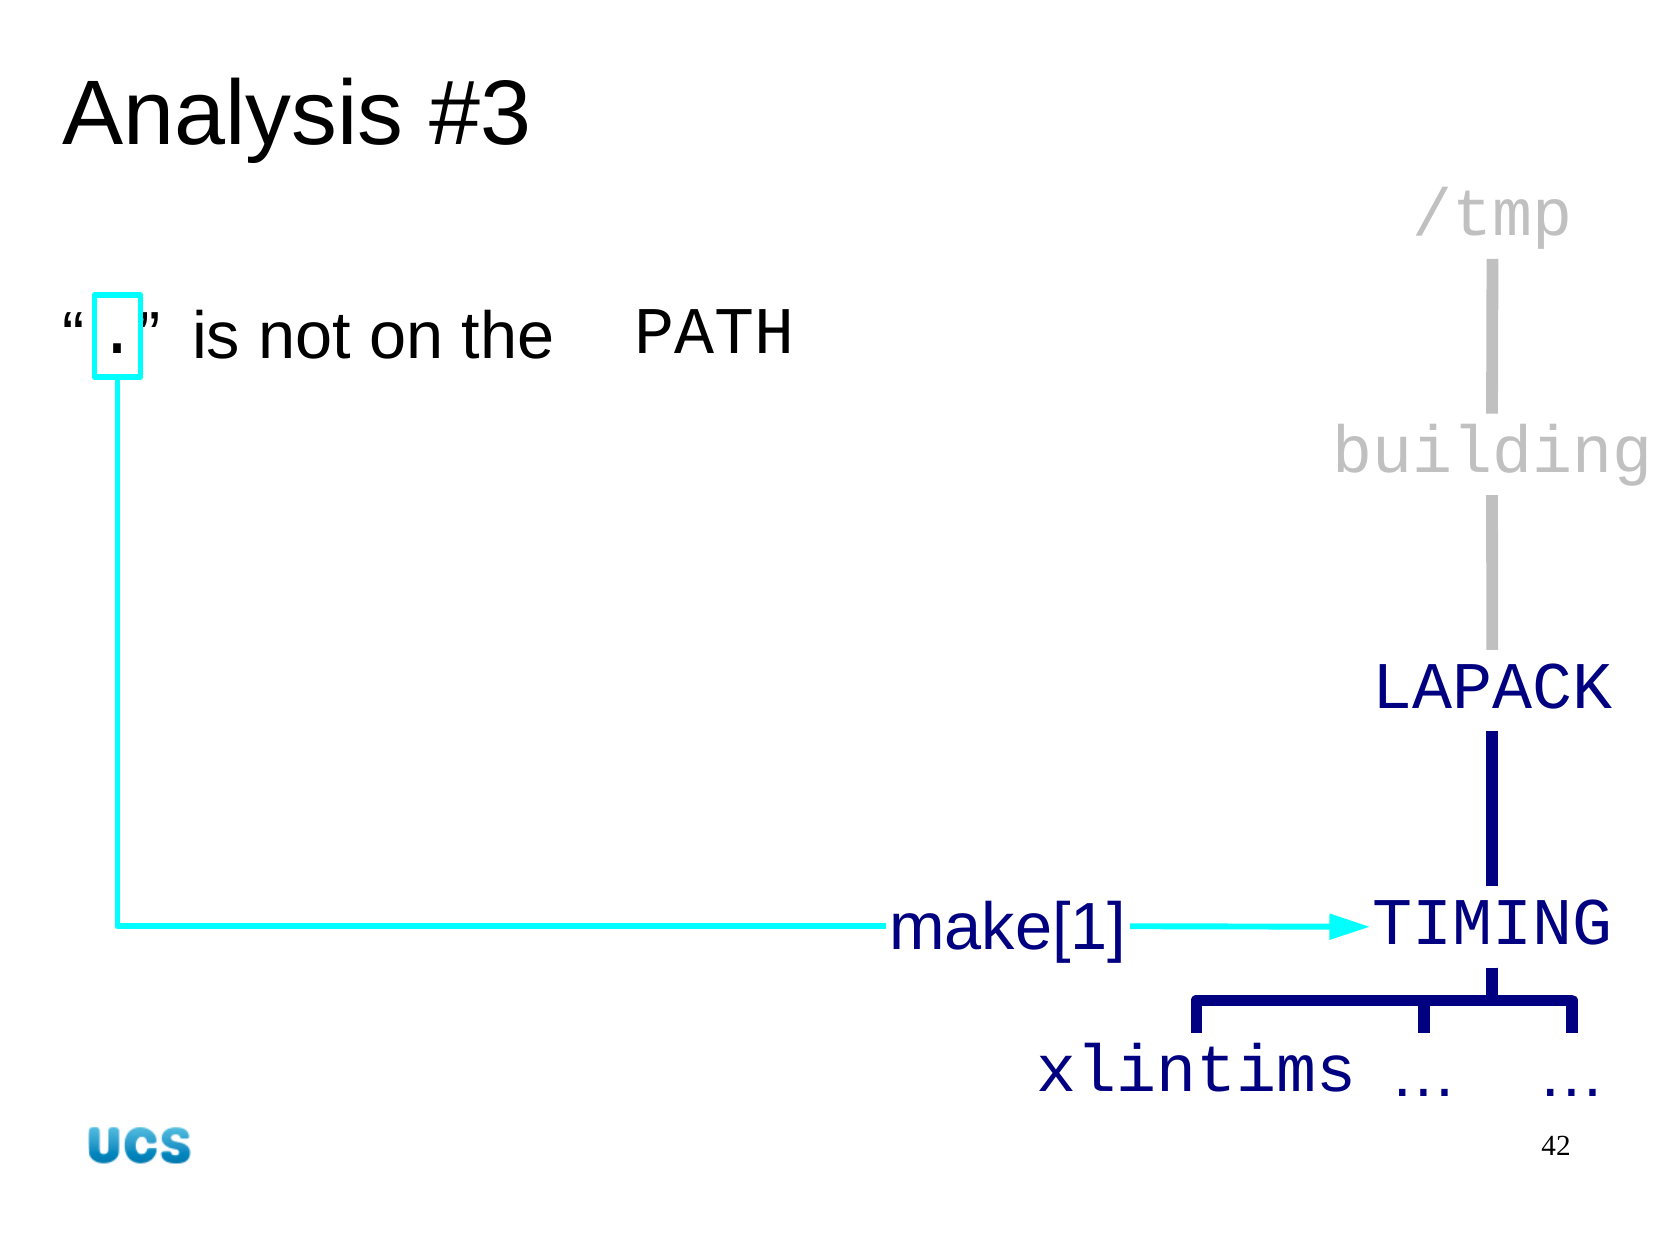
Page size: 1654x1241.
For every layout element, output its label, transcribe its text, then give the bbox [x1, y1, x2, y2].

text_box . [94, 295, 141, 377]
text_box LAPACK [1369, 649, 1616, 732]
text_box is not on the [189, 295, 560, 377]
text_box “ [59, 295, 88, 377]
text_box make[1] [886, 885, 1131, 967]
text_box … [1387, 1033, 1461, 1115]
text_box Analysis #3 [59, 59, 535, 168]
text_box … [1535, 1033, 1609, 1115]
text_box TIMING [1369, 886, 1616, 968]
text_box building [1329, 413, 1654, 496]
text_box xlintims [1033, 1033, 1360, 1115]
picture [88, 1126, 191, 1165]
text_box PATH [631, 295, 798, 377]
text_box /tmp [1409, 177, 1576, 259]
text_box ” [143, 295, 165, 377]
